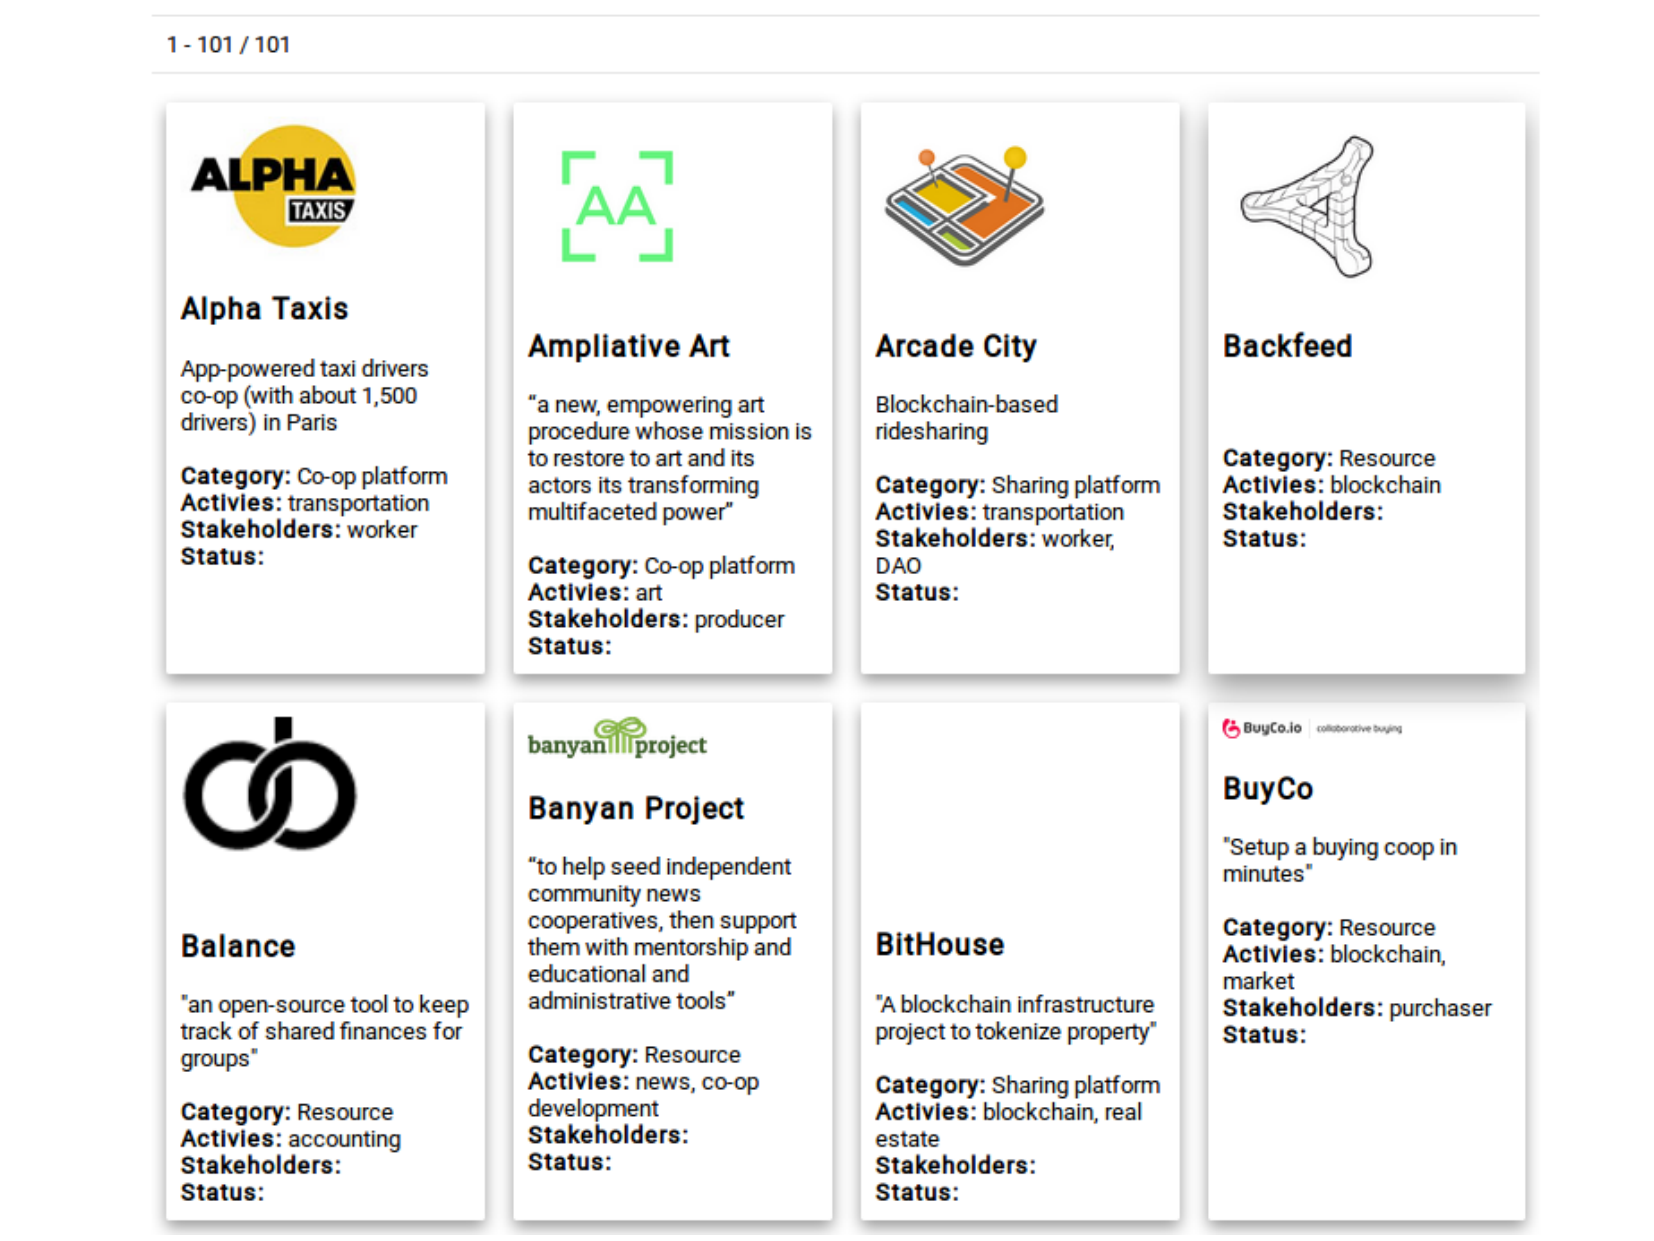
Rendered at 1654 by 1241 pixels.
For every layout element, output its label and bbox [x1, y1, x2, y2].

picture [129, 0, 1549, 1235]
